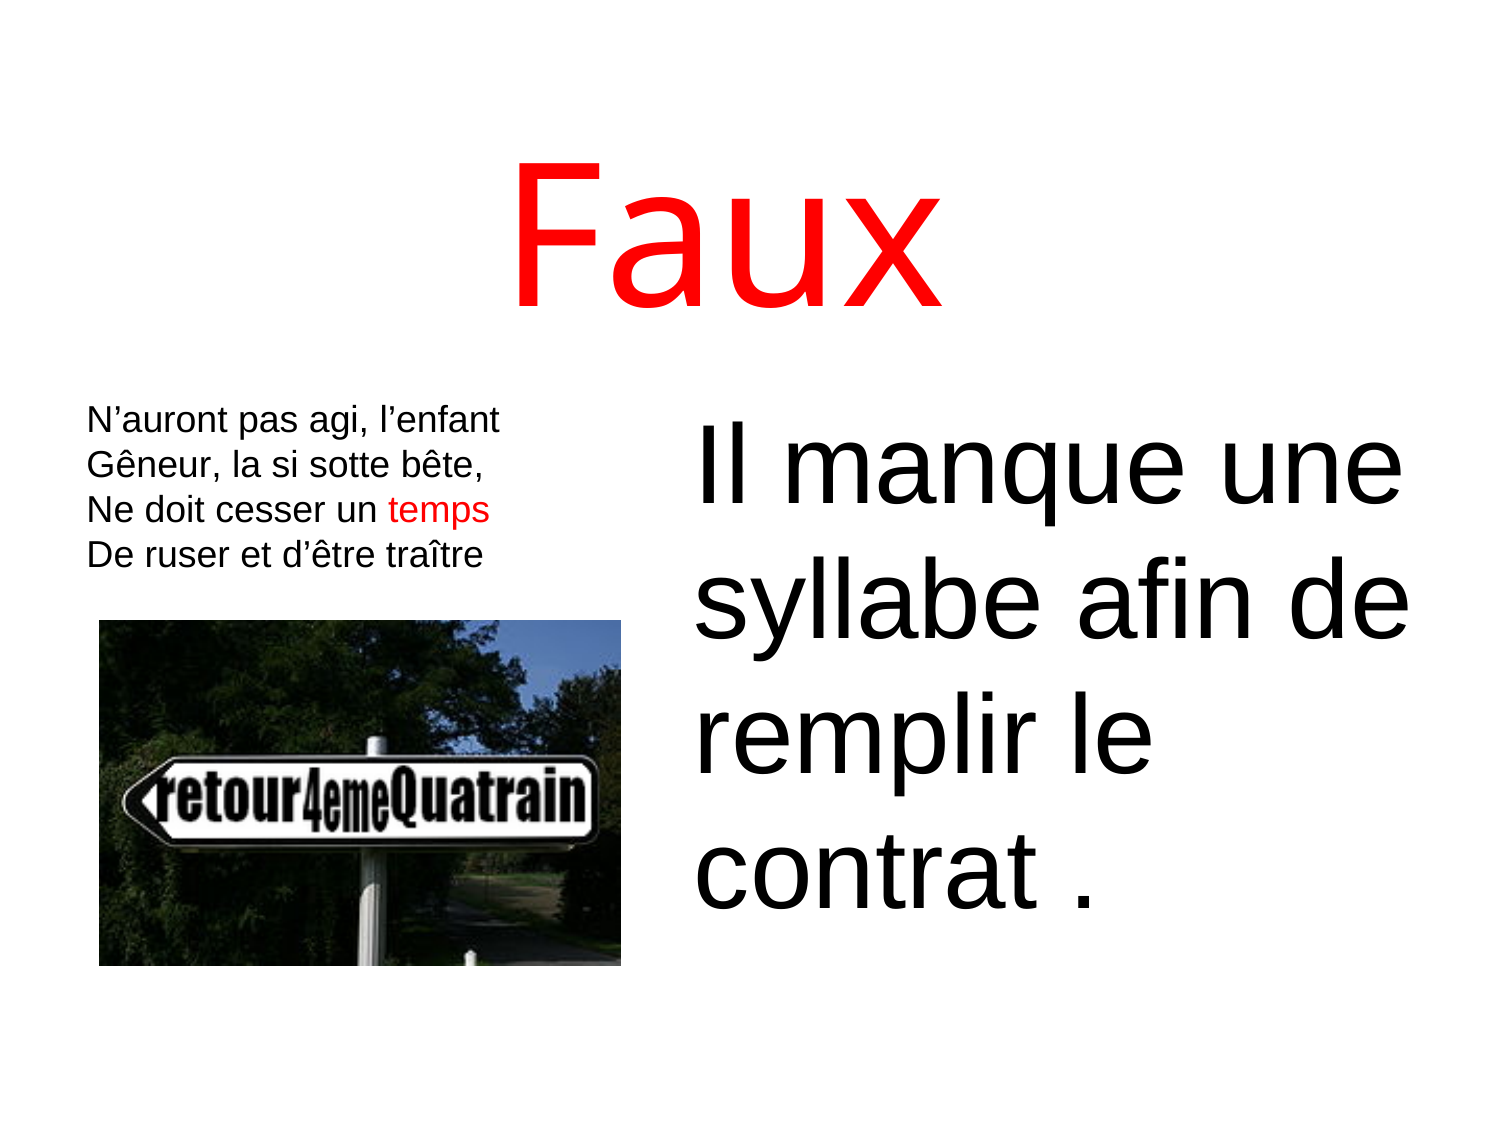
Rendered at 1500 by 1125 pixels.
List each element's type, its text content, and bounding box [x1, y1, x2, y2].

picture [99, 620, 621, 966]
text_box N’auront pas agi, l’enfant Gêneur, la si sotte bête, Ne doit cesser un temps De ruser et d’être traître [71, 387, 679, 583]
text_box Faux [29, 99, 1418, 355]
text_box Il manque une syllabe afin de remplir le contrat . [679, 383, 1477, 939]
